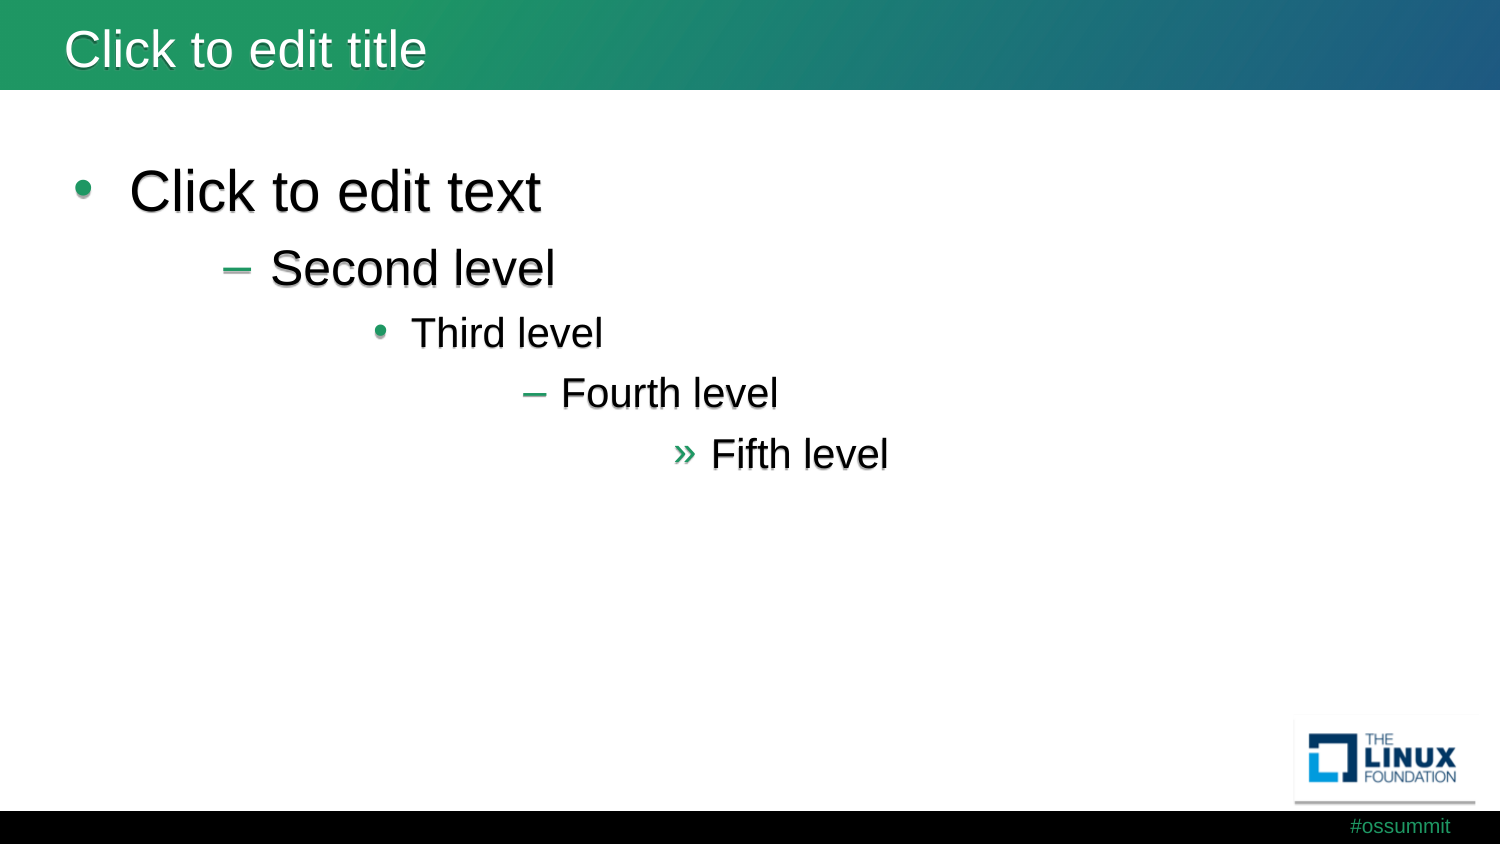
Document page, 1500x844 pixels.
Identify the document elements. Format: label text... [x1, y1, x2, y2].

list Click to edit text Second level Third level Fourth level Fifth level [58, 145, 1269, 754]
title Click to edit title [48, 6, 1426, 88]
